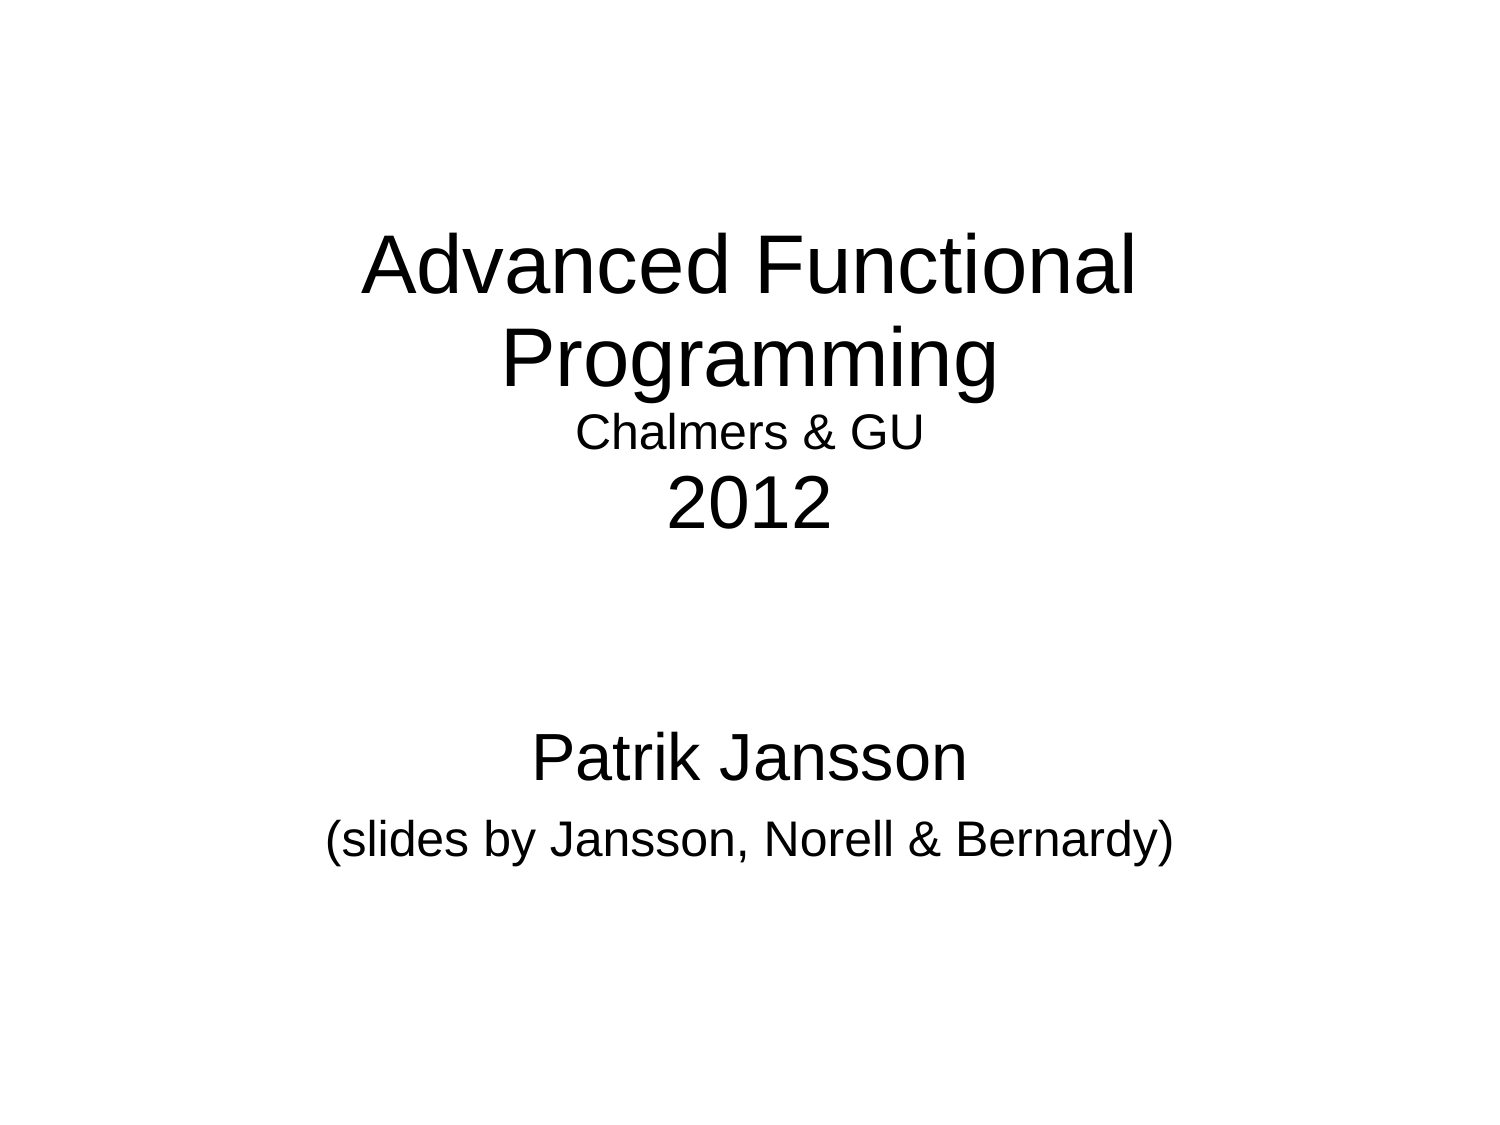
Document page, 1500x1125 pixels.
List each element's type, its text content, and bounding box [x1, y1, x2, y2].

text_box Patrik Jansson (slides by Jansson, Norell & Bernardy) [187, 712, 1313, 898]
title Advanced Functional Programming Chalmers & GU 2012 [112, 162, 1388, 601]
